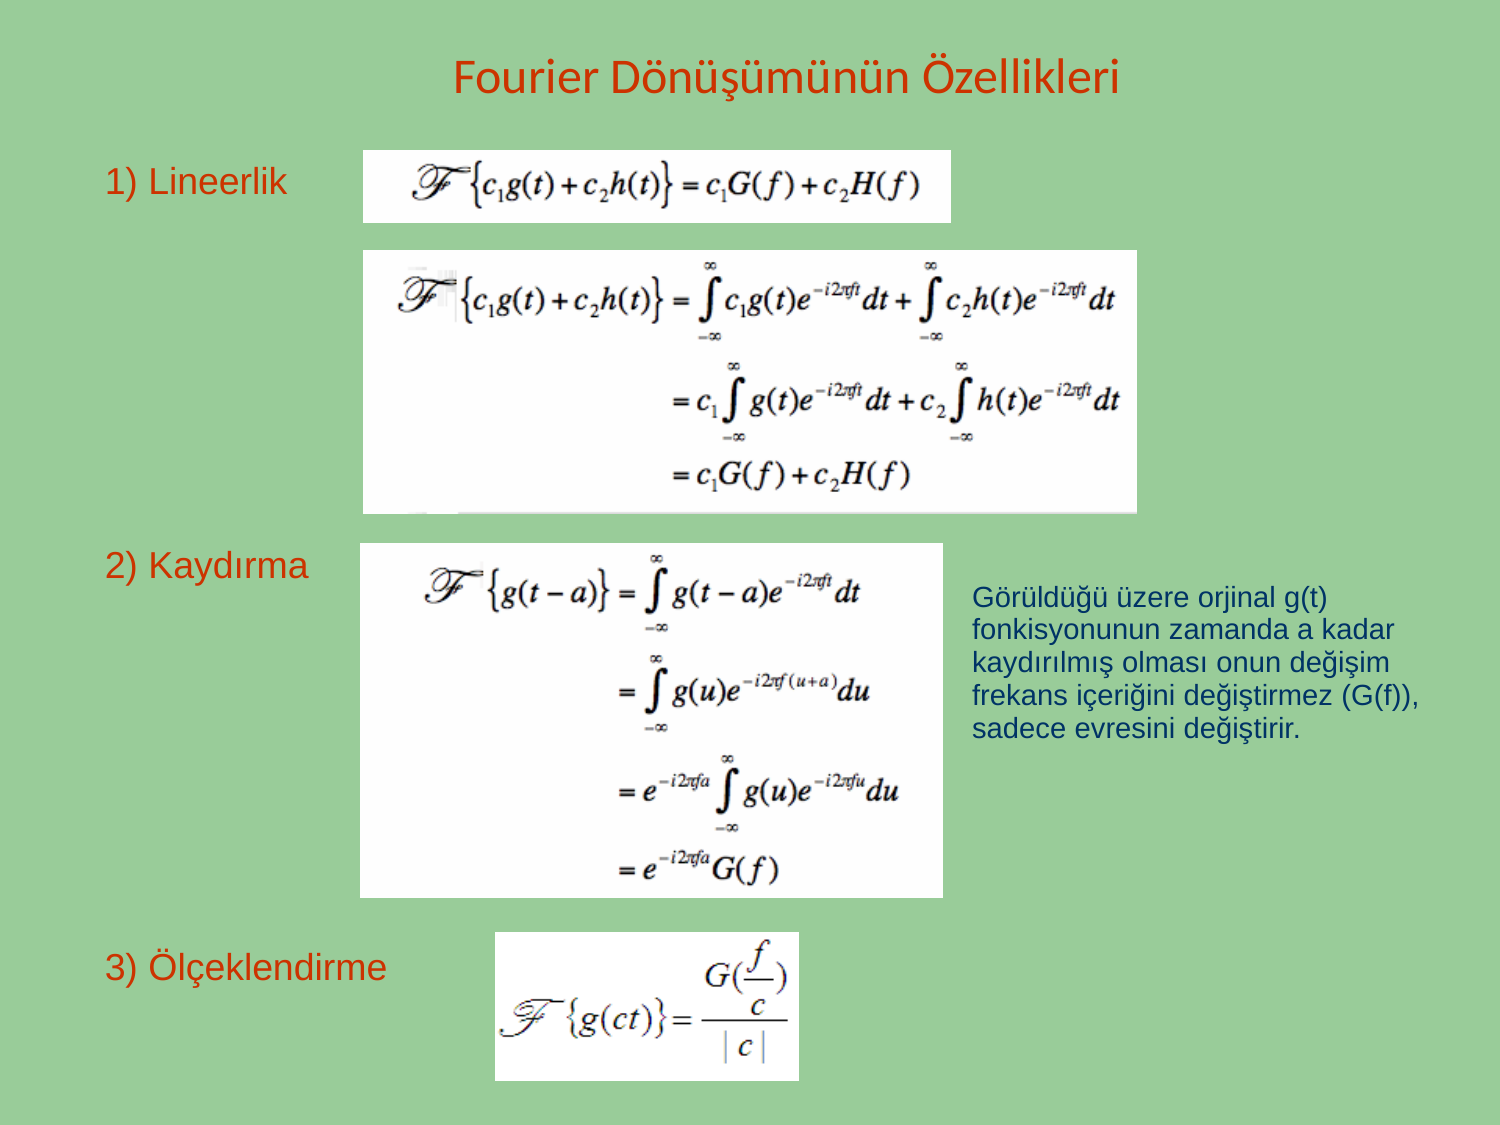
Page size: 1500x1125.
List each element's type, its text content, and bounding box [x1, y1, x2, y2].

title Fourier Dönüşümünün Özellikleri [150, 33, 1425, 128]
text_box 2) Kaydırma [90, 537, 364, 594]
text_box Görüldüğü üzere orjinal g(t) fonkisyonunun zamanda a kadar kaydırılmış olması onun değişim frekans içeriğini değiştirmez (G(f)), sadece evresini değiştirir. [957, 573, 1471, 752]
picture [495, 932, 799, 1082]
picture [363, 150, 951, 223]
picture [360, 543, 943, 898]
picture [363, 250, 1137, 514]
text_box 3) Ölçeklendirme [90, 938, 406, 1038]
text_box 1) Lineerlik [90, 153, 363, 211]
